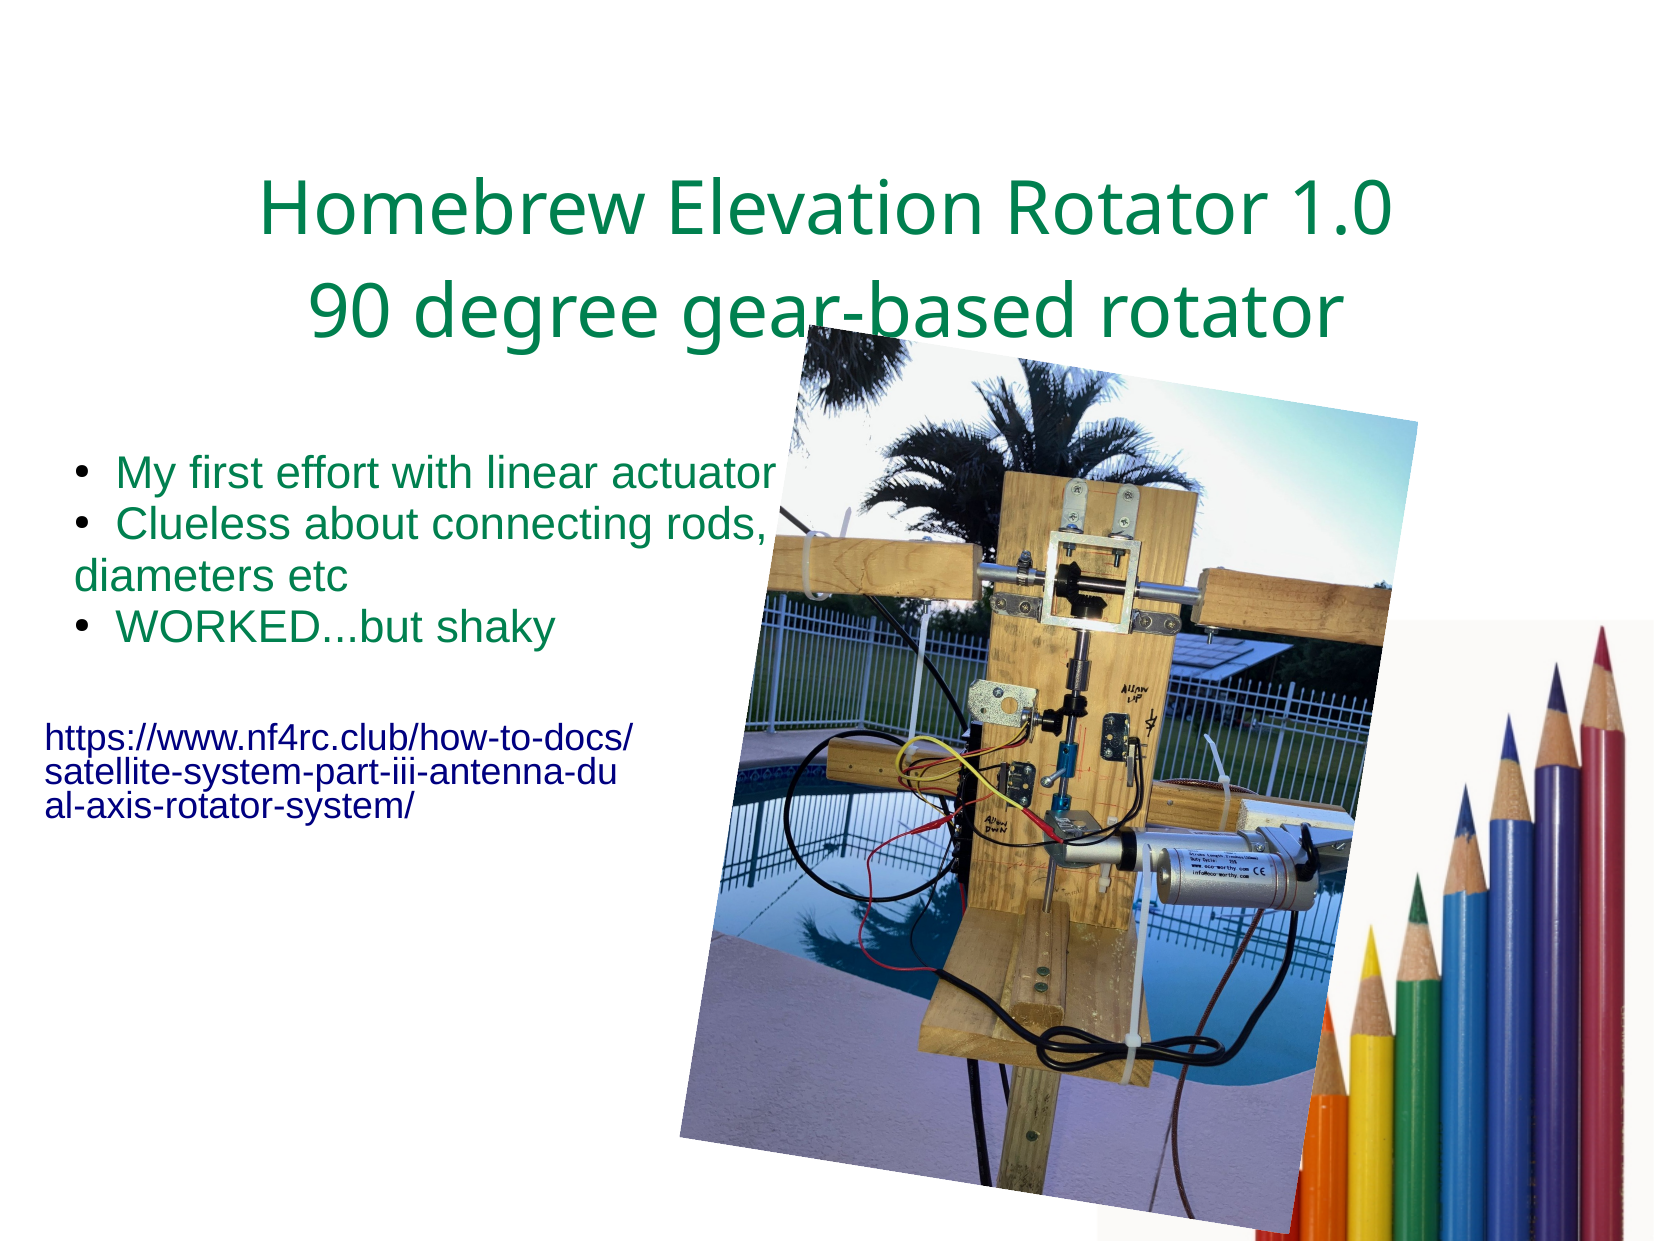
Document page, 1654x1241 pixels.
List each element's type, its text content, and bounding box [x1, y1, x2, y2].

title Homebrew Elevation Rotator 1.0 90 degree gear-based rotator [147, 153, 1506, 361]
text_box https://www.nf4rc.club/how-to-docs/satellite-system-part-iii-antenna-dual-axis-rotator-system/ [29, 708, 650, 1063]
picture [0, 0, 1654, 1241]
text_box My first effort with linear actuator Clueless about connecting rods, diameters etc WORKED...but shaky [59, 439, 827, 814]
